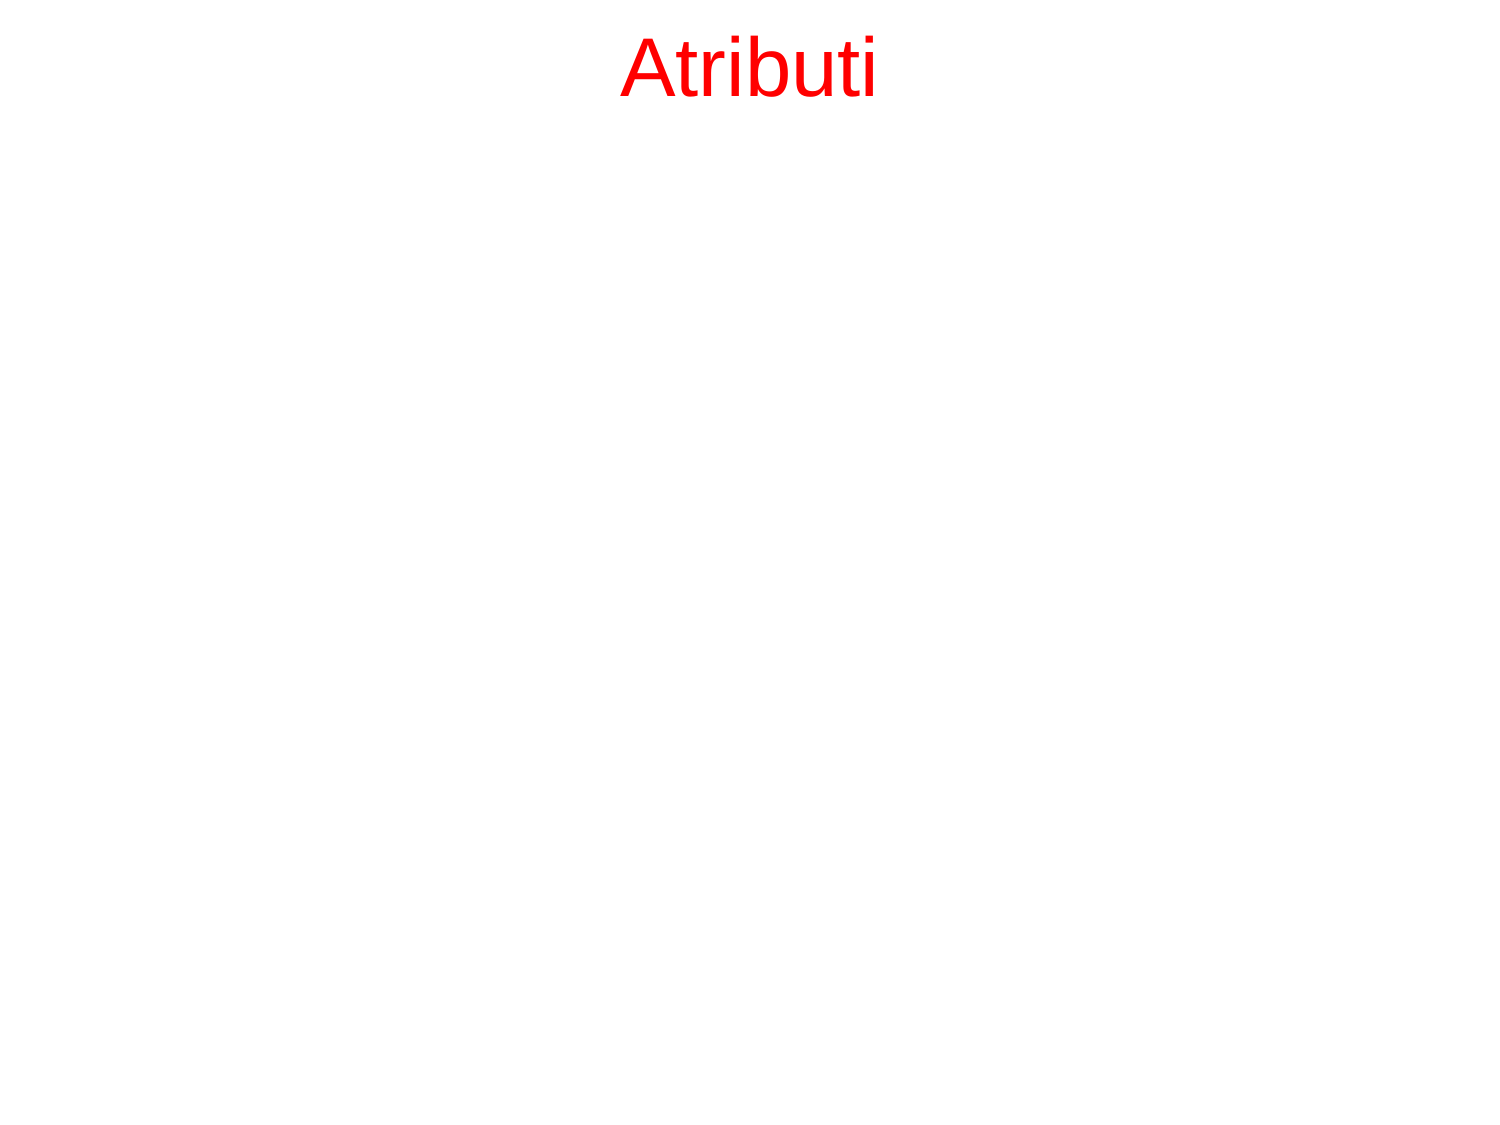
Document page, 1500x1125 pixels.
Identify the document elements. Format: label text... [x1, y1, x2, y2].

title Atributi [112, 0, 1388, 126]
